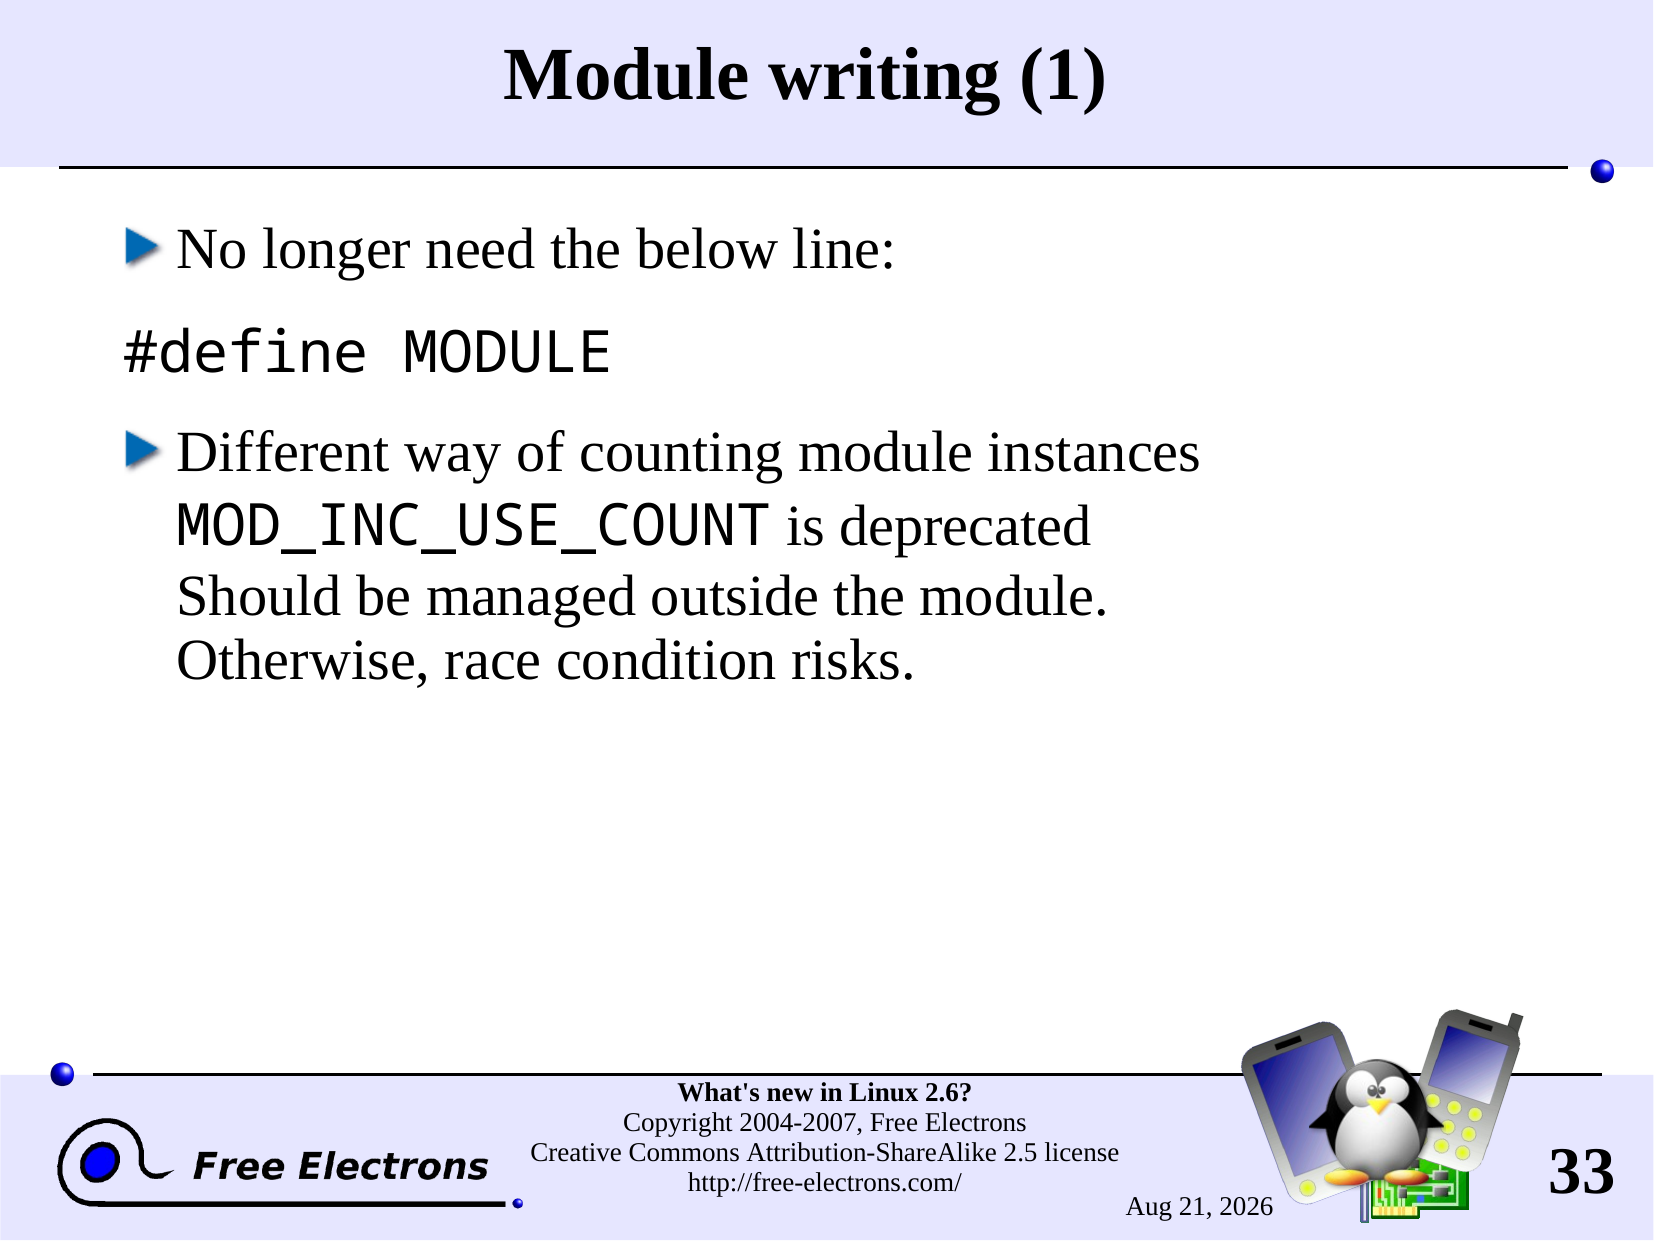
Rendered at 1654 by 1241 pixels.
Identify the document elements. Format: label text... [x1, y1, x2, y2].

list No longer need the below line: #define MODULE Different way of counting module instances MOD_INC_USE_COUNT is deprecated Should be managed outside the module. Otherwise, race condition risks. [105, 216, 1518, 1066]
title Module writing (1) [60, 25, 1551, 124]
picture [1231, 1007, 1538, 1241]
picture [50, 1107, 527, 1216]
